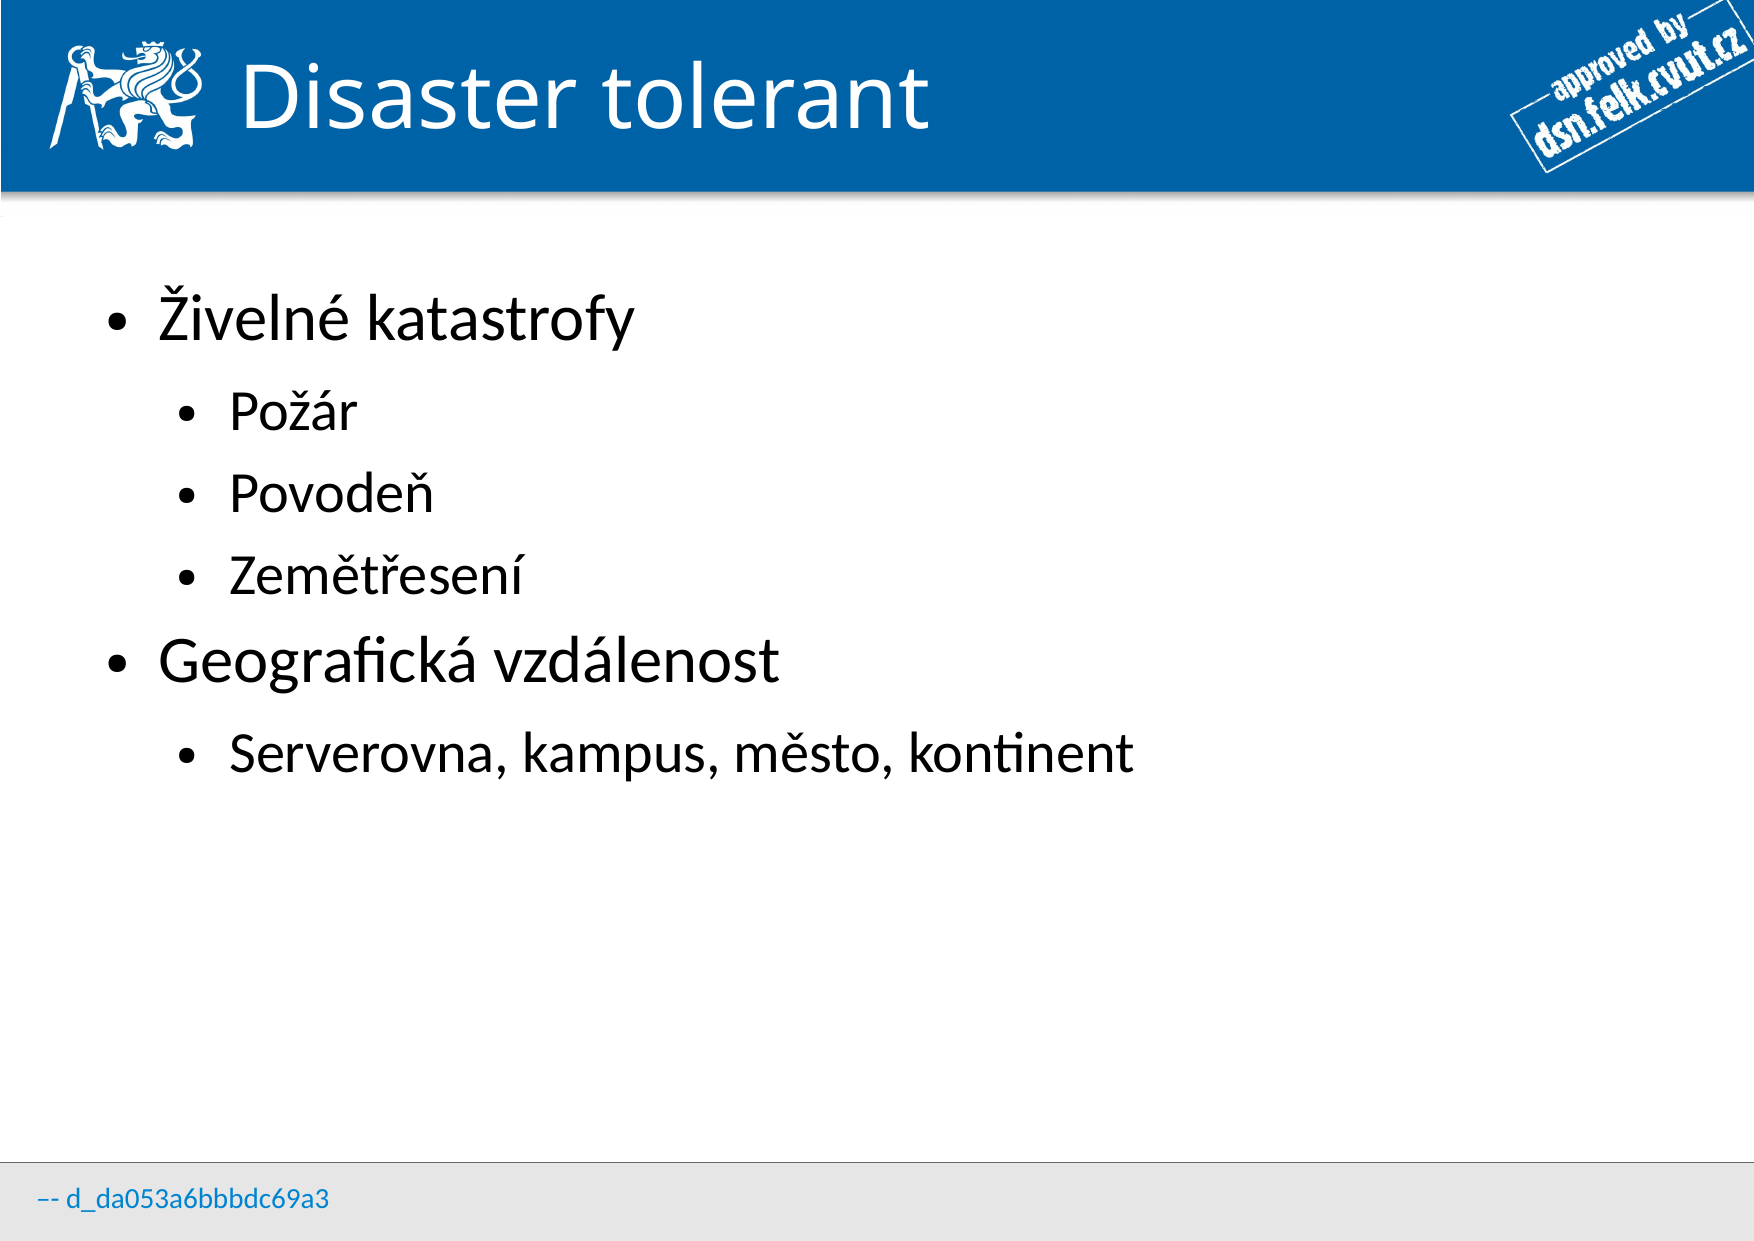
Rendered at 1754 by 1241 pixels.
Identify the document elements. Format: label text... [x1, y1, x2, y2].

picture [1, 0, 1754, 217]
list Živelné katastrofy Požár Povodeň Zemětřesení Geografická vzdálenost Serverovna, kampus, město, kontinent [87, 290, 1667, 1010]
title Disaster tolerant [238, 0, 1512, 188]
